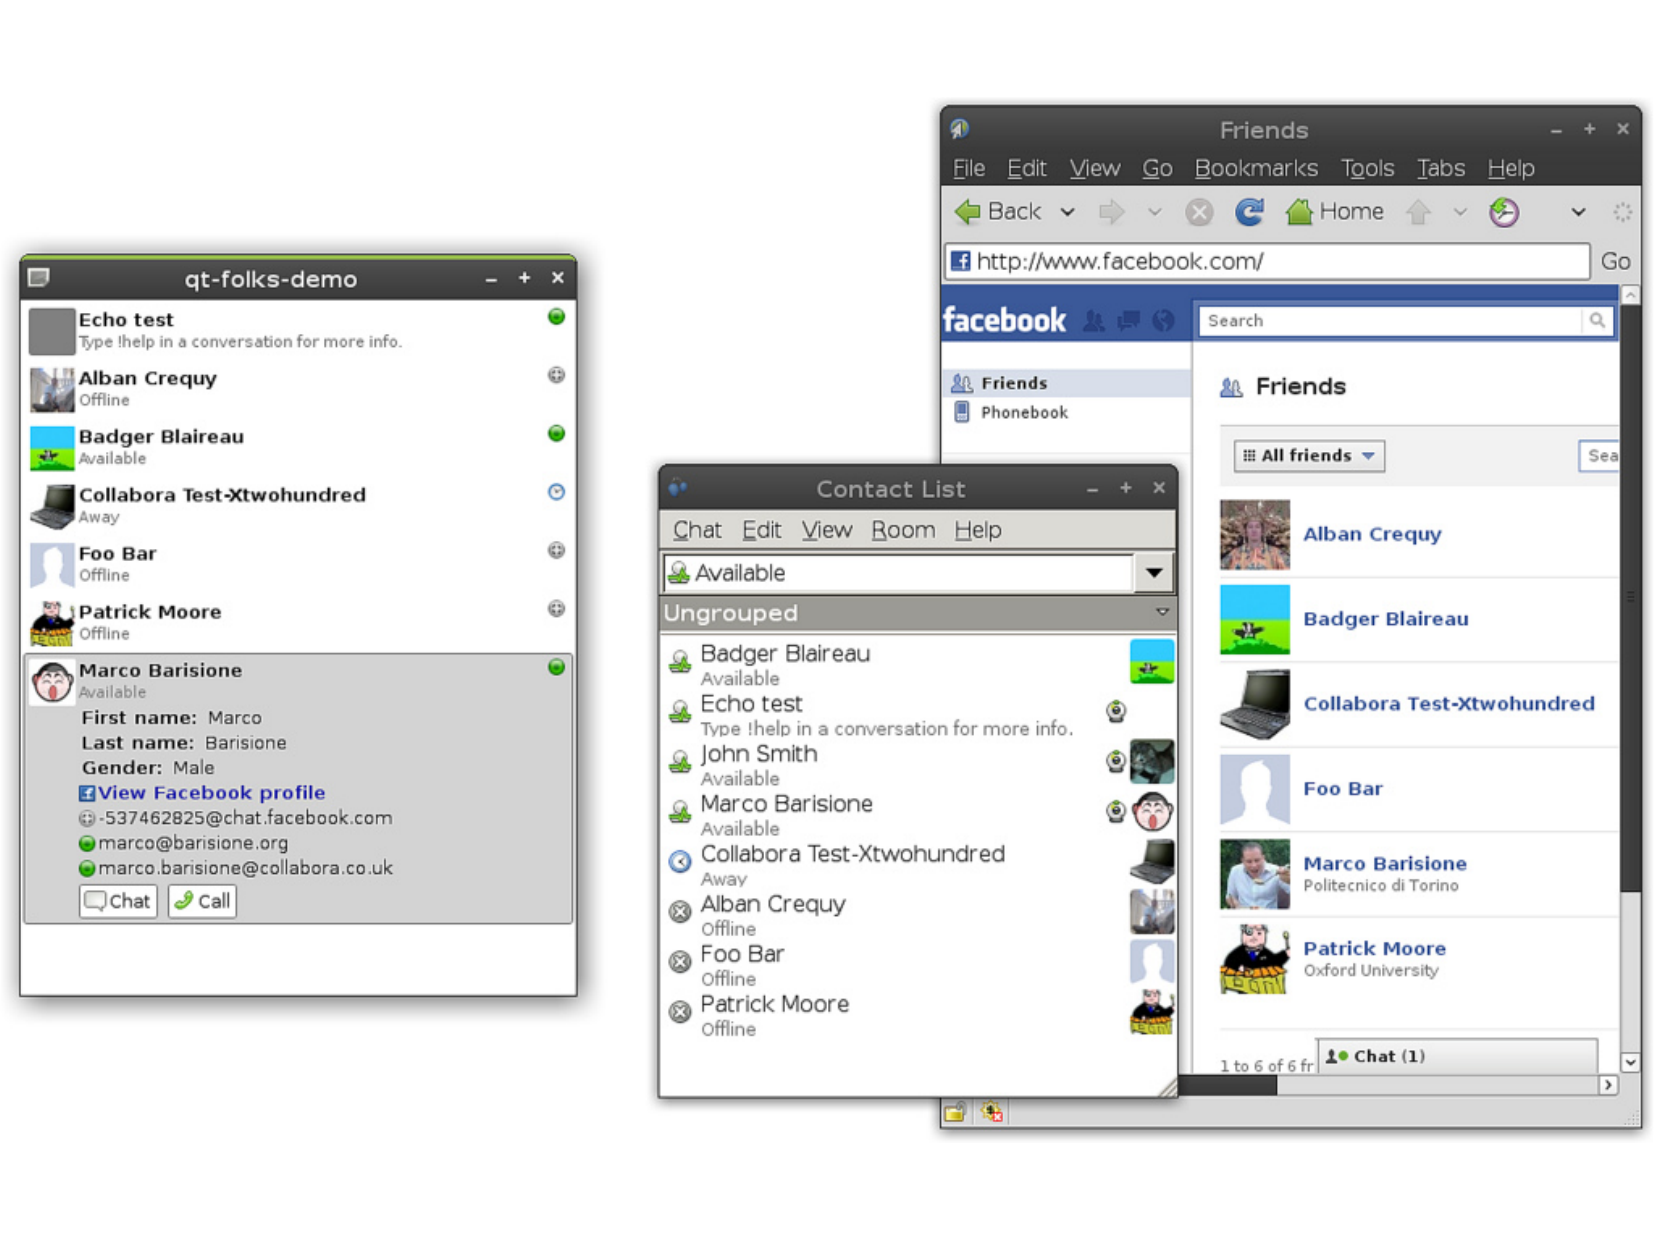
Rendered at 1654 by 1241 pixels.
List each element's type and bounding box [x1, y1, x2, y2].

picture [0, 97, 1654, 1143]
